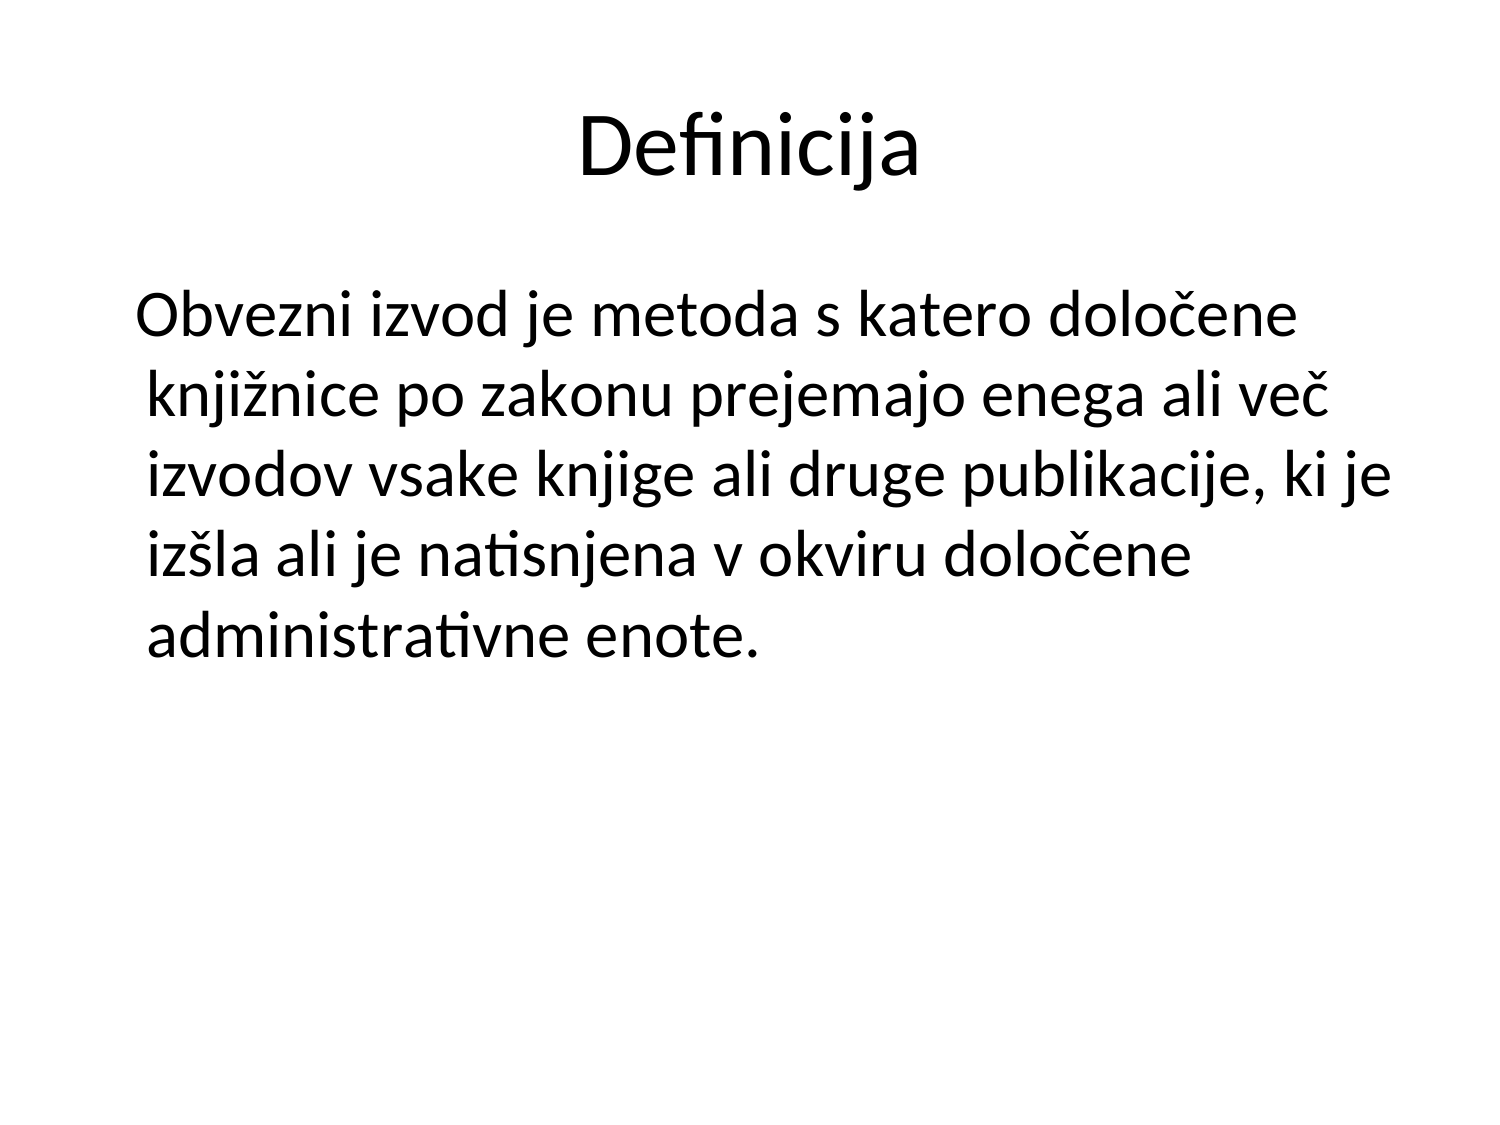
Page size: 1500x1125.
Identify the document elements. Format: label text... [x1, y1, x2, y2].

title Definicija [75, 45, 1426, 233]
list Obvezni izvod je metoda s katero določene knjižnice po zakonu prejemajo enega ali več izvodov vsake knjige ali druge publikacije, ki je izšla ali je natisnjena v okviru določene administrativne enote. [75, 262, 1426, 1006]
